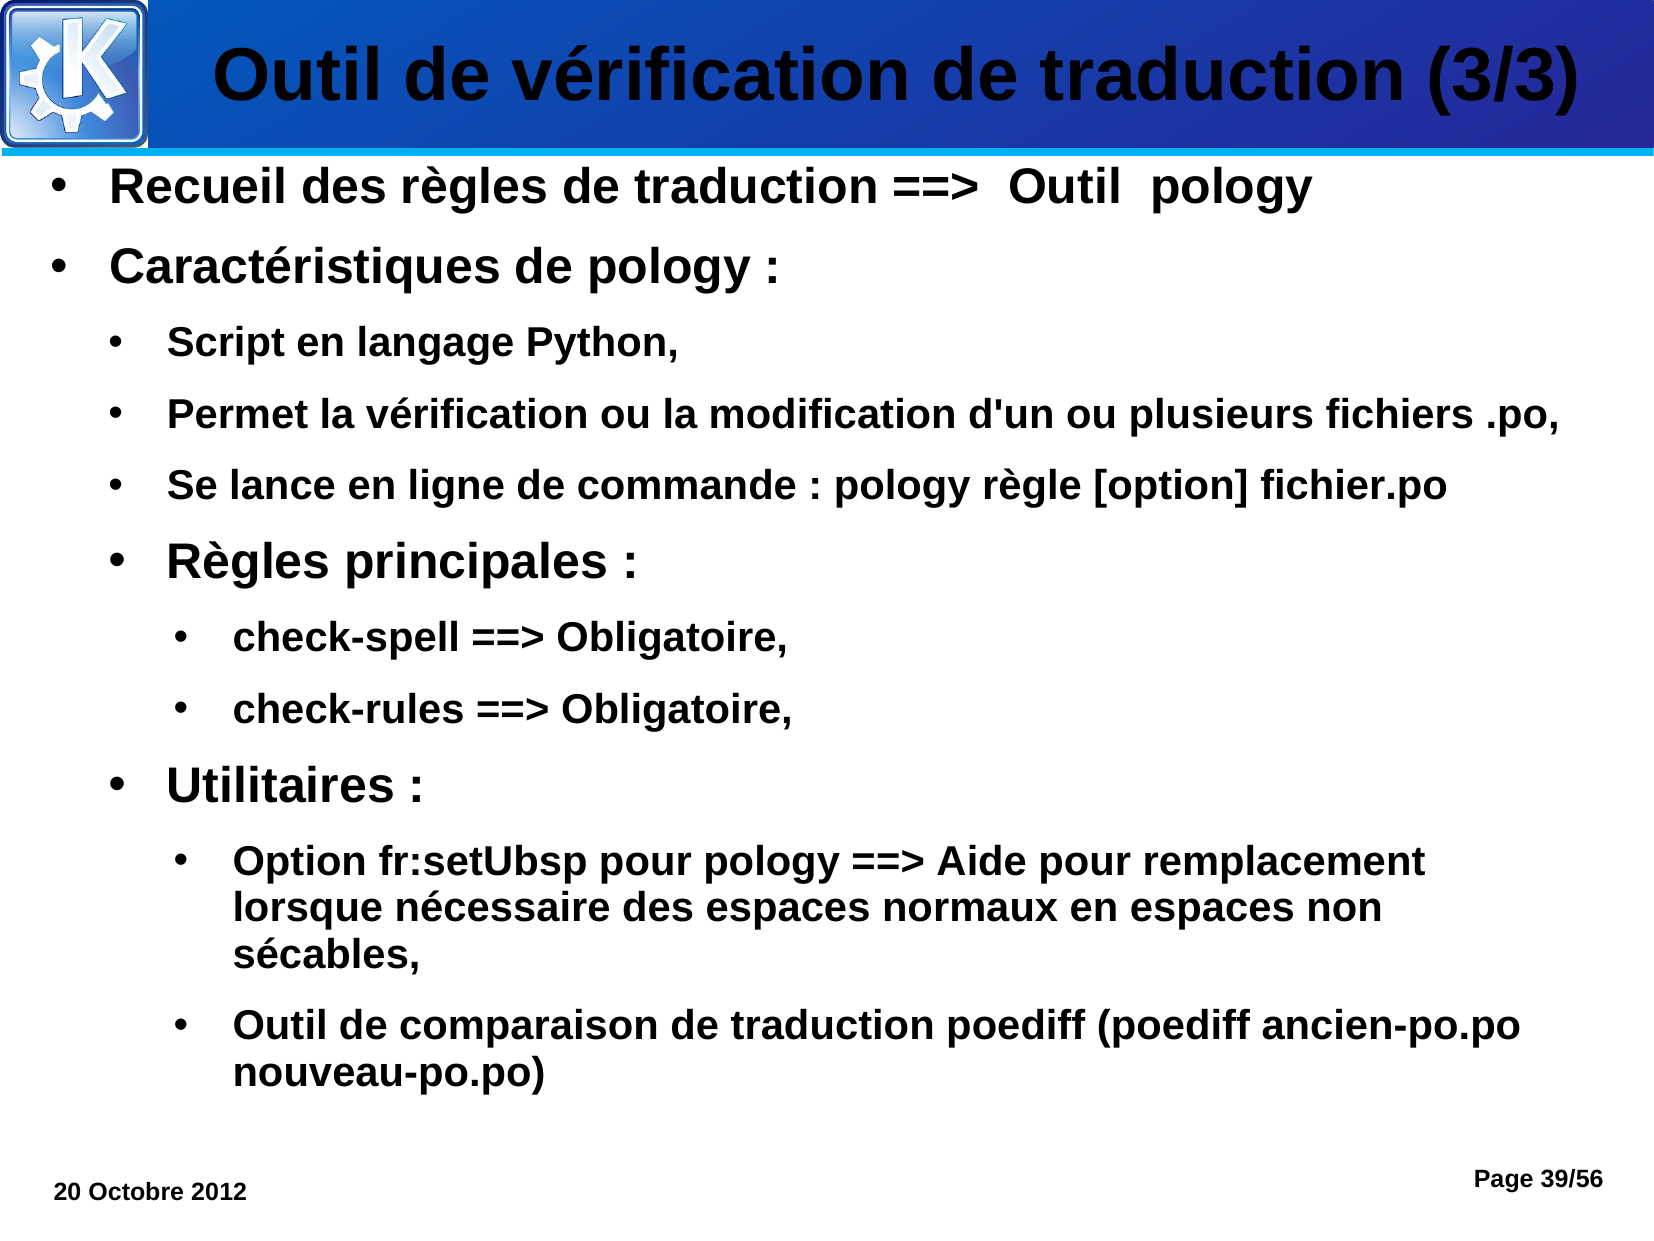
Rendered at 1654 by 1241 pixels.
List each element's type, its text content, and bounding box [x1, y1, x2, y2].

text_box Outil de vérification de traduction (3/3) [141, 0, 1654, 148]
picture [0, 0, 141, 148]
text_box Recueil des règles de traduction ==> Outil pology Caractéristiques de pology : Script en langage Python, Permet la vérification ou la modification d'un ou plusieurs fichiers .po, Se lance en ligne de commande : pology règle [option] fichier.po Règles principales : check-spell ==> Obligatoire, check-rules ==> Obligatoire, Utilitaires : Option fr:setUbsp pour pology ==> Aide pour remplacement lorsque nécessaire des espaces normaux en espaces non sécables, Outil de comparaison de traduction poediff (poediff ancien-po.po nouveau-po.po) [35, 147, 1595, 1158]
